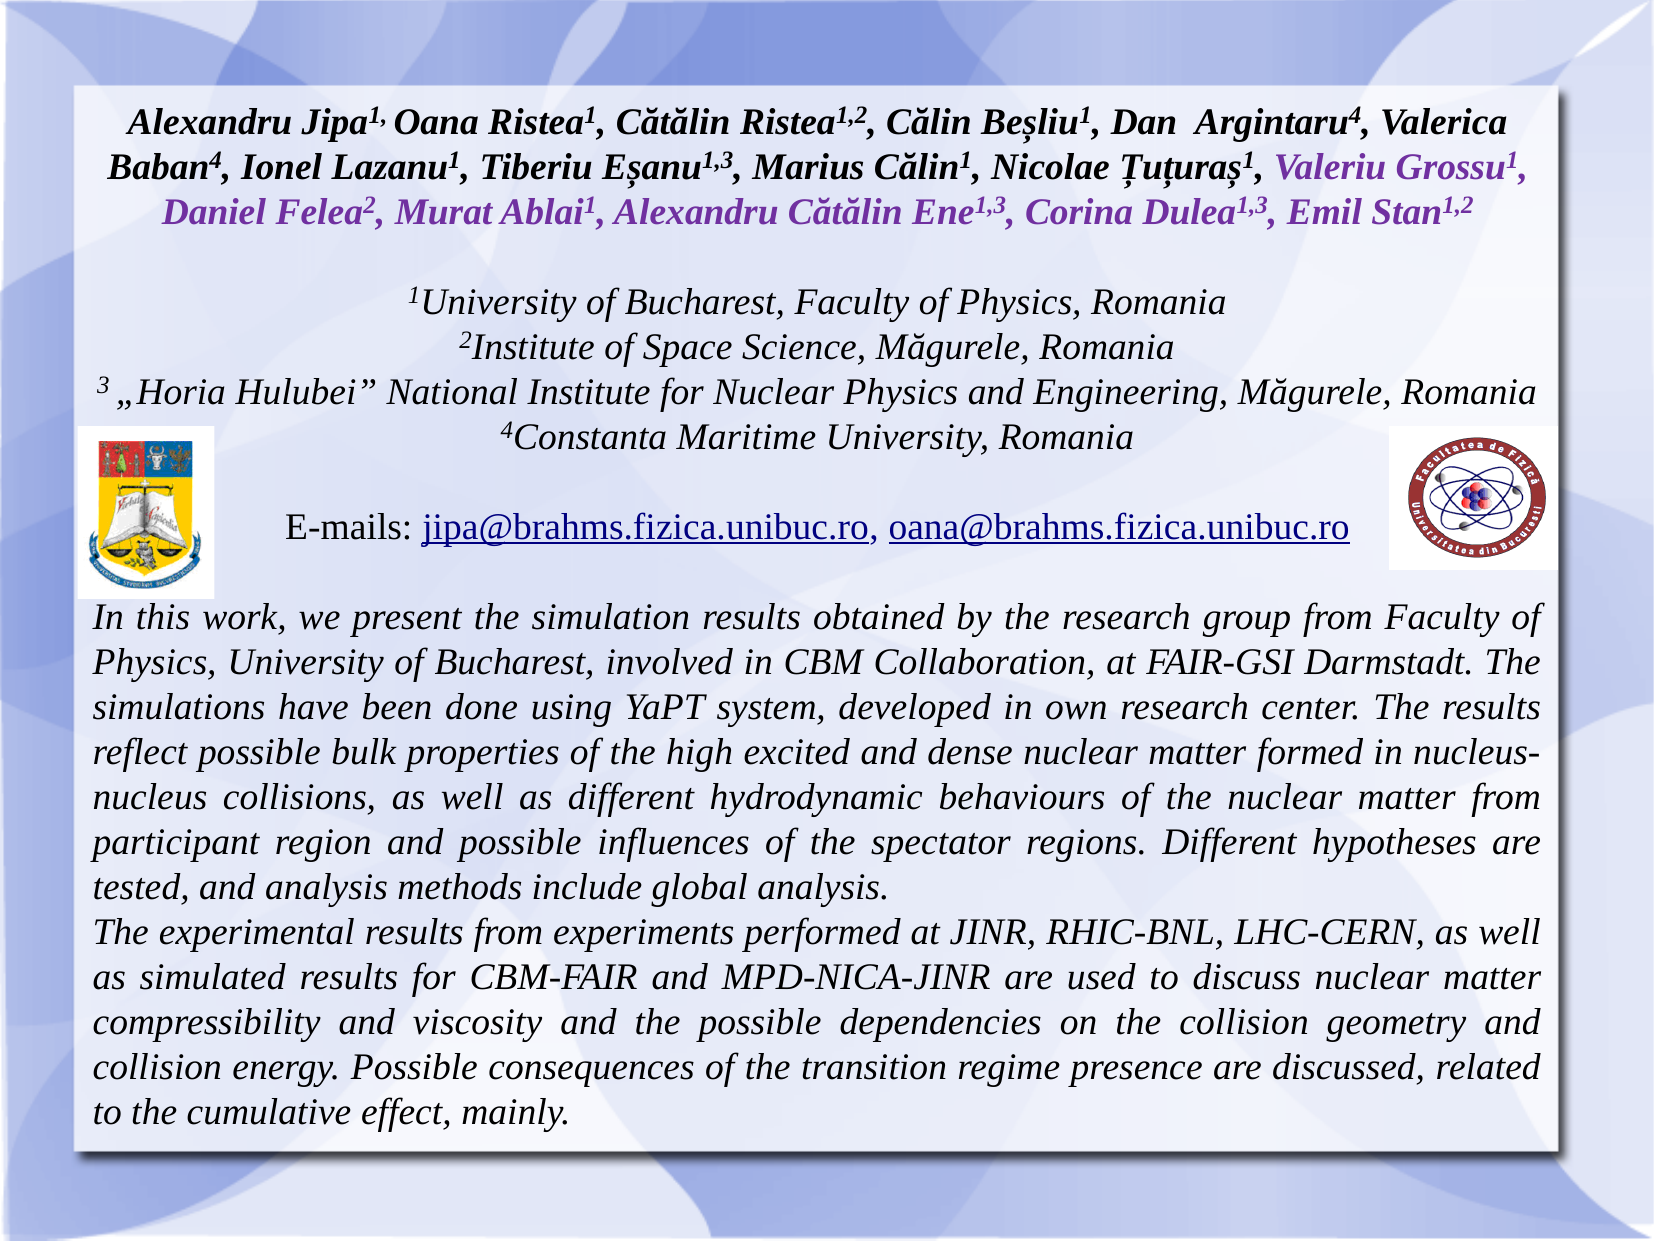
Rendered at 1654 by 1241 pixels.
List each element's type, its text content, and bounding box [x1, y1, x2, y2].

picture [77, 426, 215, 599]
text_box Alexandru Jipa1, Oana Ristea1, Cătălin Ristea1,2, Călin Beșliu1, Dan Argintaru4, Valerica Baban4, Ionel Lazanu1, Tiberiu Eșanu1,3, Marius Călin1, Nicolae Țuțuraș1, Valeriu Grossu1, Daniel Felea2, Murat Ablai1, Alexandru Cătălin Ene1,3, Corina Dulea1,3, Emil Stan1,2 1University of Bucharest, Faculty of Physics, Romania 2Institute of Space Science, Măgurele, Romania 3 „Horia Hulubei” National Institute for Nuclear Physics and Engineering, Măgurele, Romania 4Constanta Maritime University, Romania E-mails: jipa@brahms.fizica.unibuc.ro, oana@brahms.fizica.unibuc.ro In this work, we present the simulation results obtained by the research group from Faculty of Physics, University of Bucharest, involved in CBM Collaboration, at FAIR-GSI Darmstadt. The simulations have been done using YaPT system, developed in own research center. The results reflect possible bulk properties of the high excited and dense nuclear matter formed in nucleus-nucleus collisions, as well as different hydrodynamic behaviours of the nuclear matter from participant region and possible influences of the spectator regions. Different hypotheses are tested, and analysis methods include global analysis. The experimental results from experiments performed at JINR, RHIC-BNL, LHC-CERN, as well as simulated results for CBM-FAIR and MPD-NICA-JINR are used to discuss nuclear matter compressibility and viscosity and the possible dependencies on the collision geometry and collision energy. Possible consequences of the transition regime presence are discussed, related to the cumulative effect, mainly. [78, 90, 1558, 1140]
picture [1389, 426, 1558, 571]
